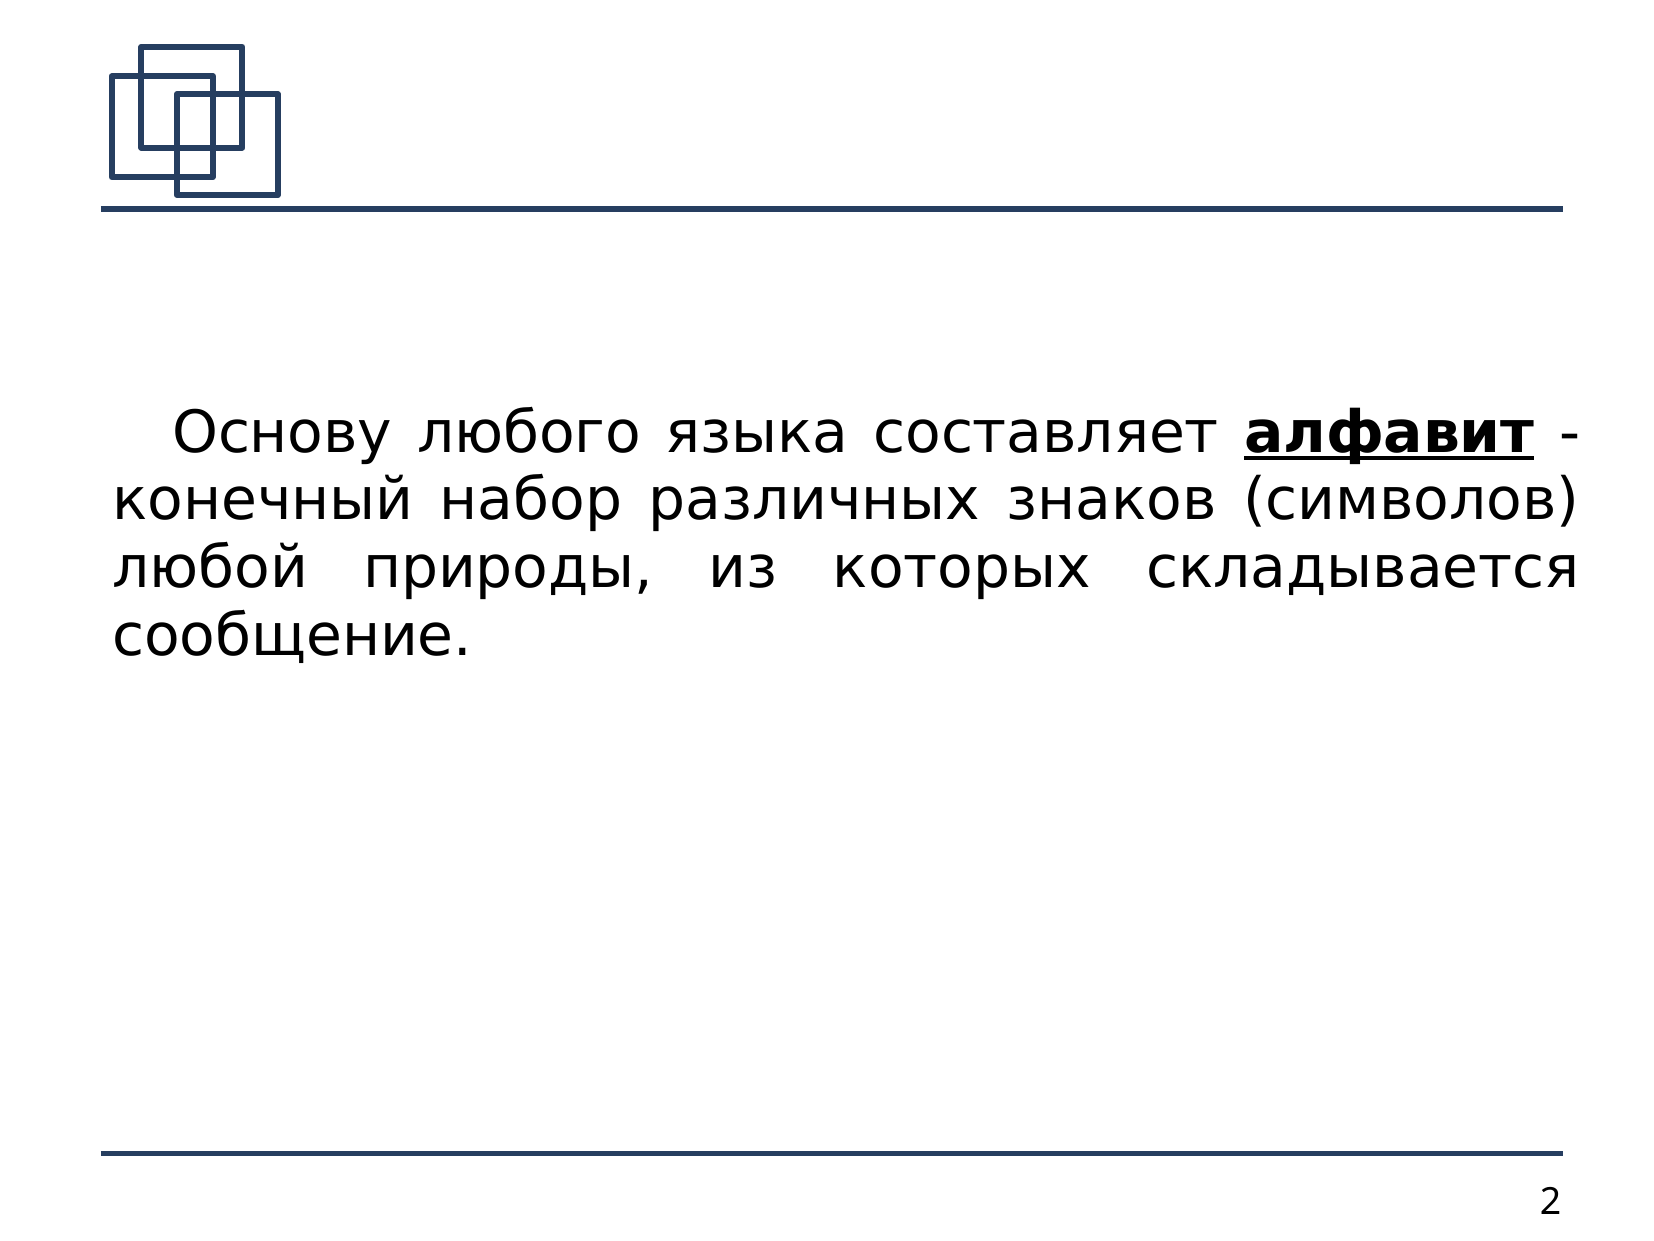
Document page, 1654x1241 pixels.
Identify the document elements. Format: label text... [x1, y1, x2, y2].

text_box Основу любого языка составляет алфавит - конечный набор различных знаков (символов) любой природы, из которых складывается сообщение. [97, 390, 1595, 944]
